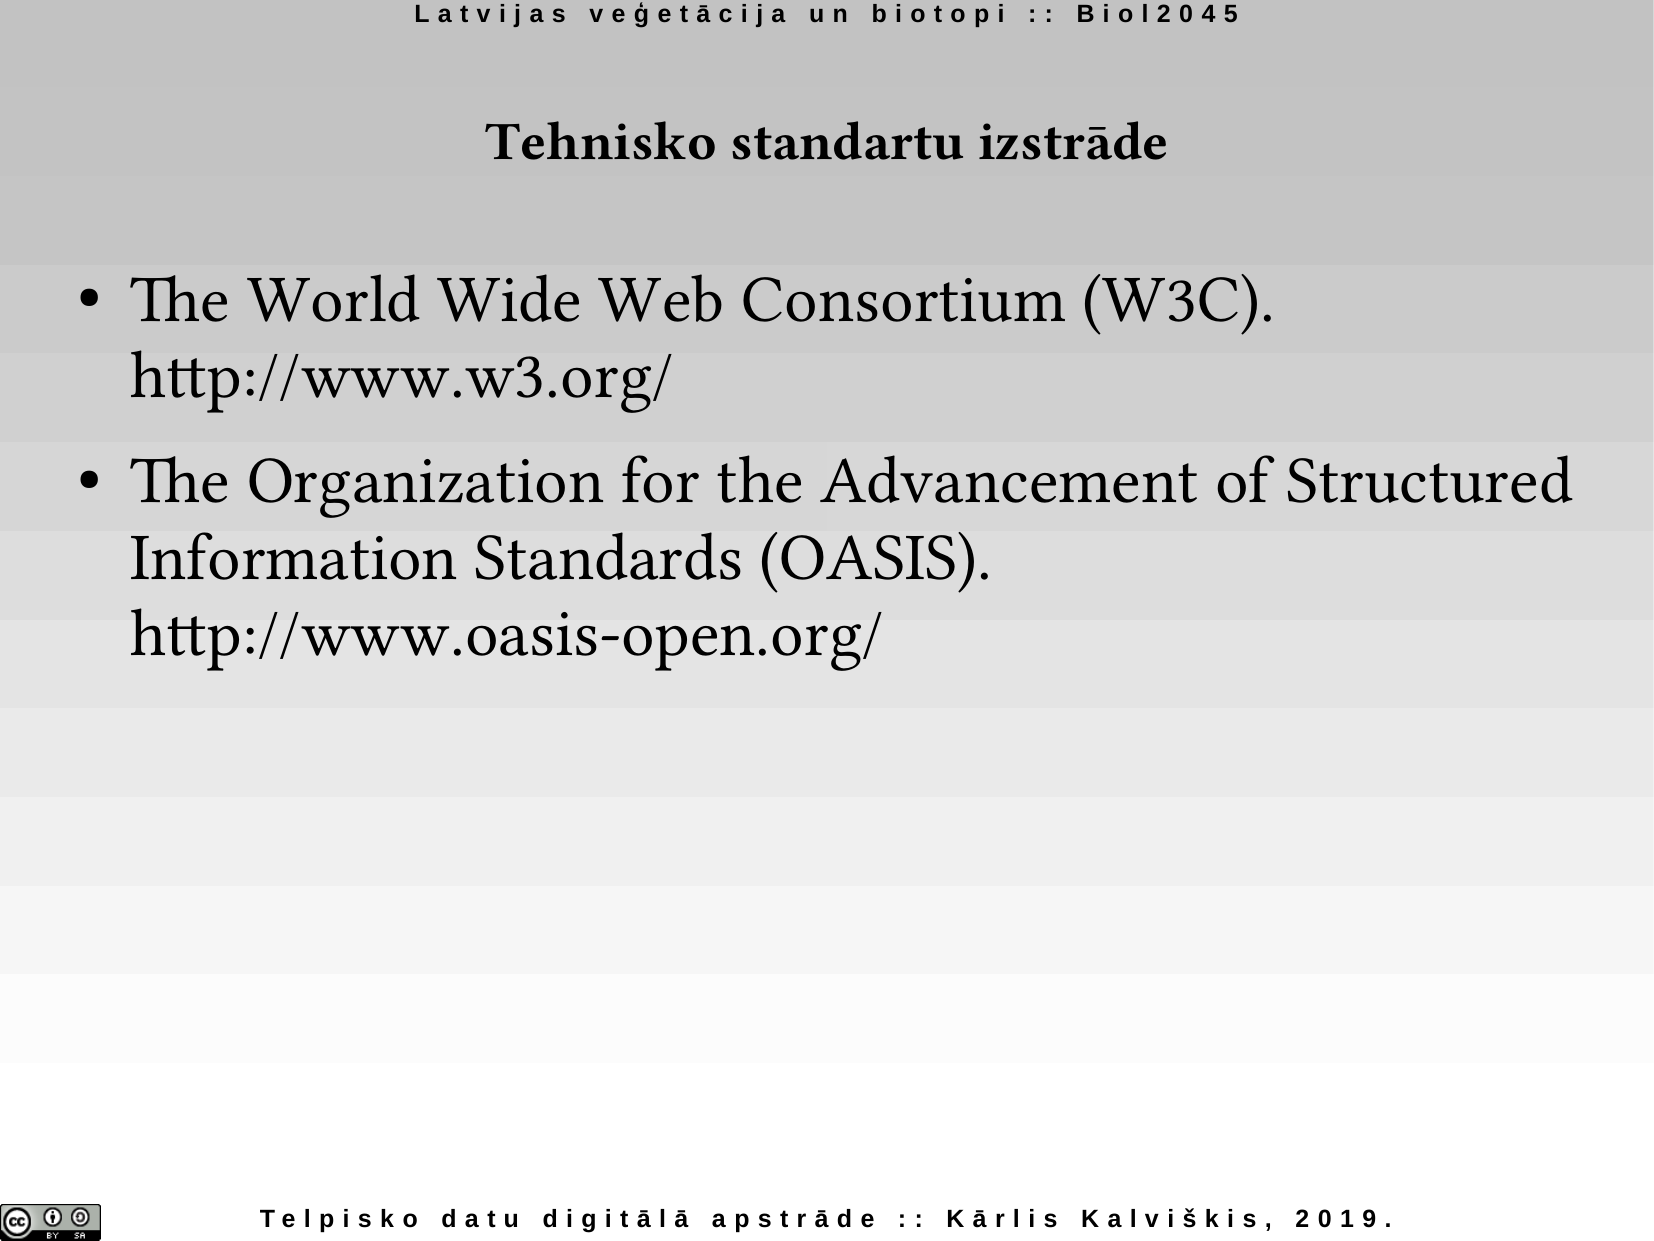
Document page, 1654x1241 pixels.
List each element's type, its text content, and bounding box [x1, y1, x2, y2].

picture [0, 0, 1654, 1241]
title Tehnisko standartu izstrāde [59, 37, 1596, 246]
list The World Wide Web Consortium (W3C). http://www.w3.org/ The Organization for the Advancement of Structured Information Standards (OASIS). http://www.oasis-open.org/ [59, 261, 1596, 981]
